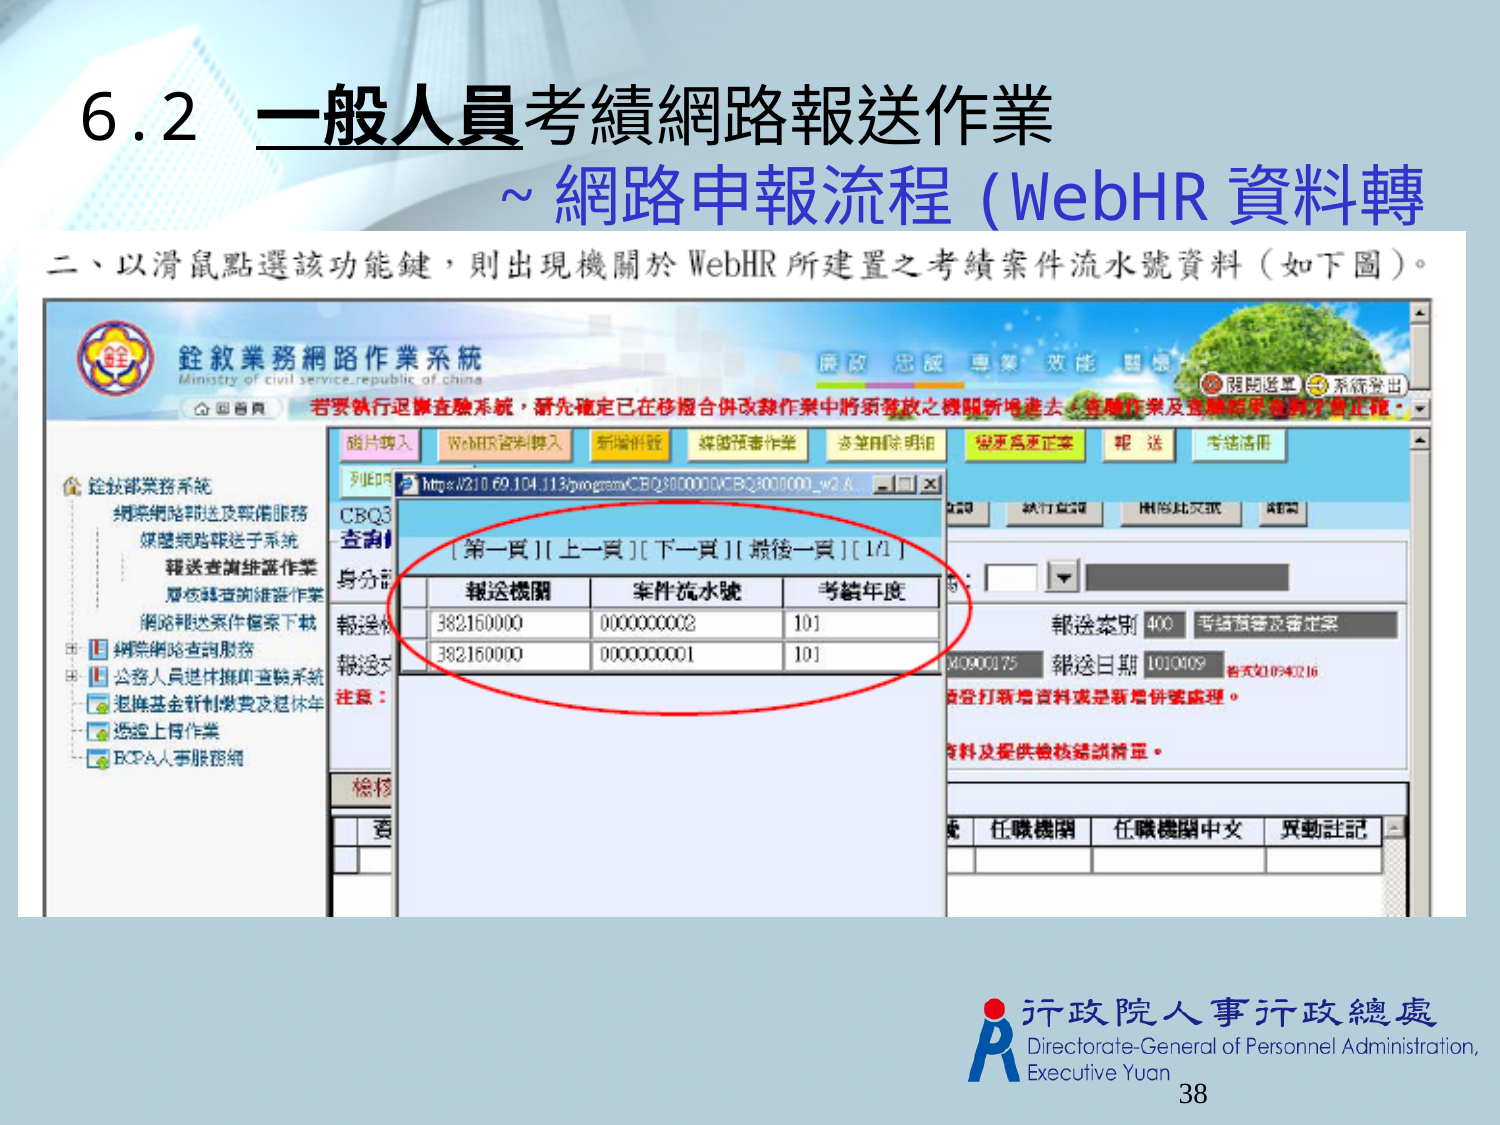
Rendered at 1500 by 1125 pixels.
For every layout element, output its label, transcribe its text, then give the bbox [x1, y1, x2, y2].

picture [18, 231, 1466, 917]
text_box [1163, 1066, 1477, 1125]
text_box 6.2 一般人員考績網路報送作業 ~網路申報流程(WebHR資料轉入) [65, 66, 1447, 179]
